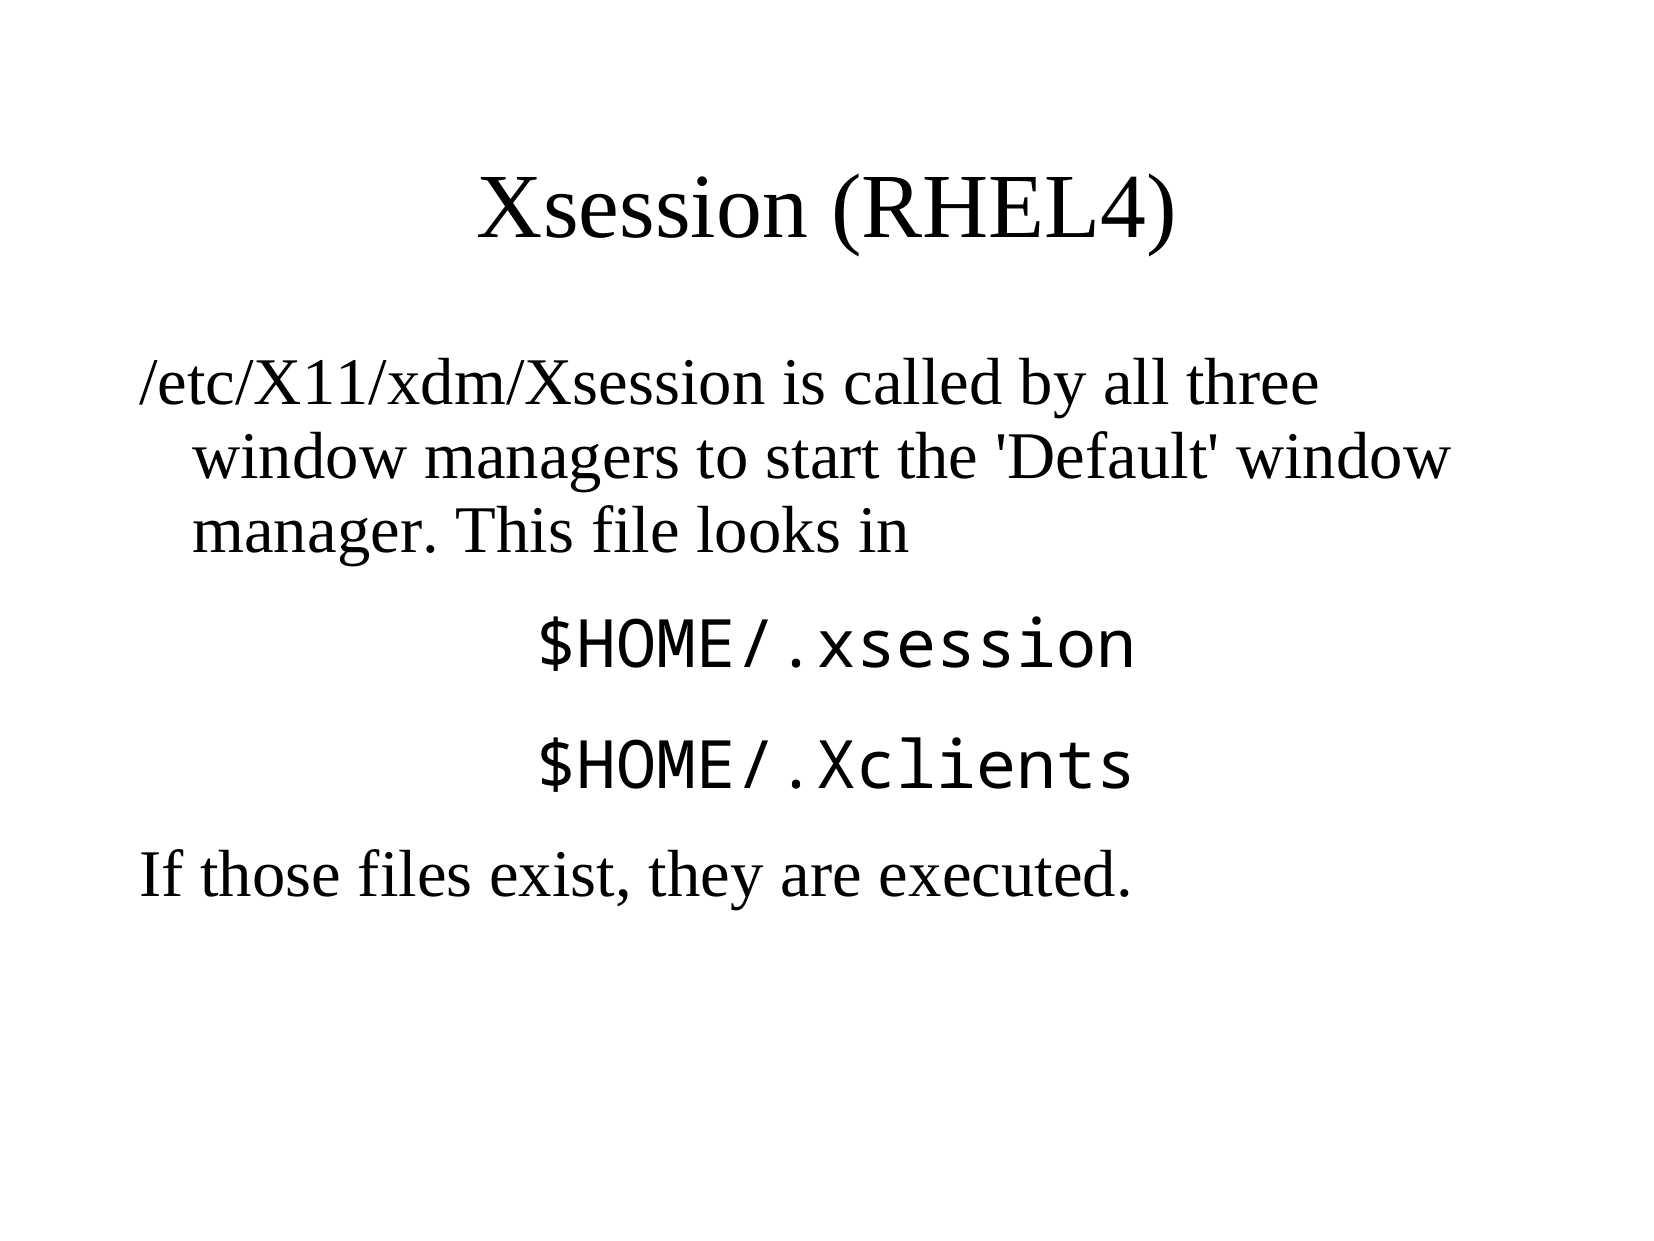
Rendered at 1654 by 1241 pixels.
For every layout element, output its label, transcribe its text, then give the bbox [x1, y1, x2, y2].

title Xsession (RHEL4) [121, 102, 1534, 311]
list /etc/X11/xdm/Xsession is called by all three window managers to start the 'Default' window manager. This file looks in $HOME/.xsession $HOME/.Xclients If those files exist, they are executed. [121, 344, 1534, 1127]
